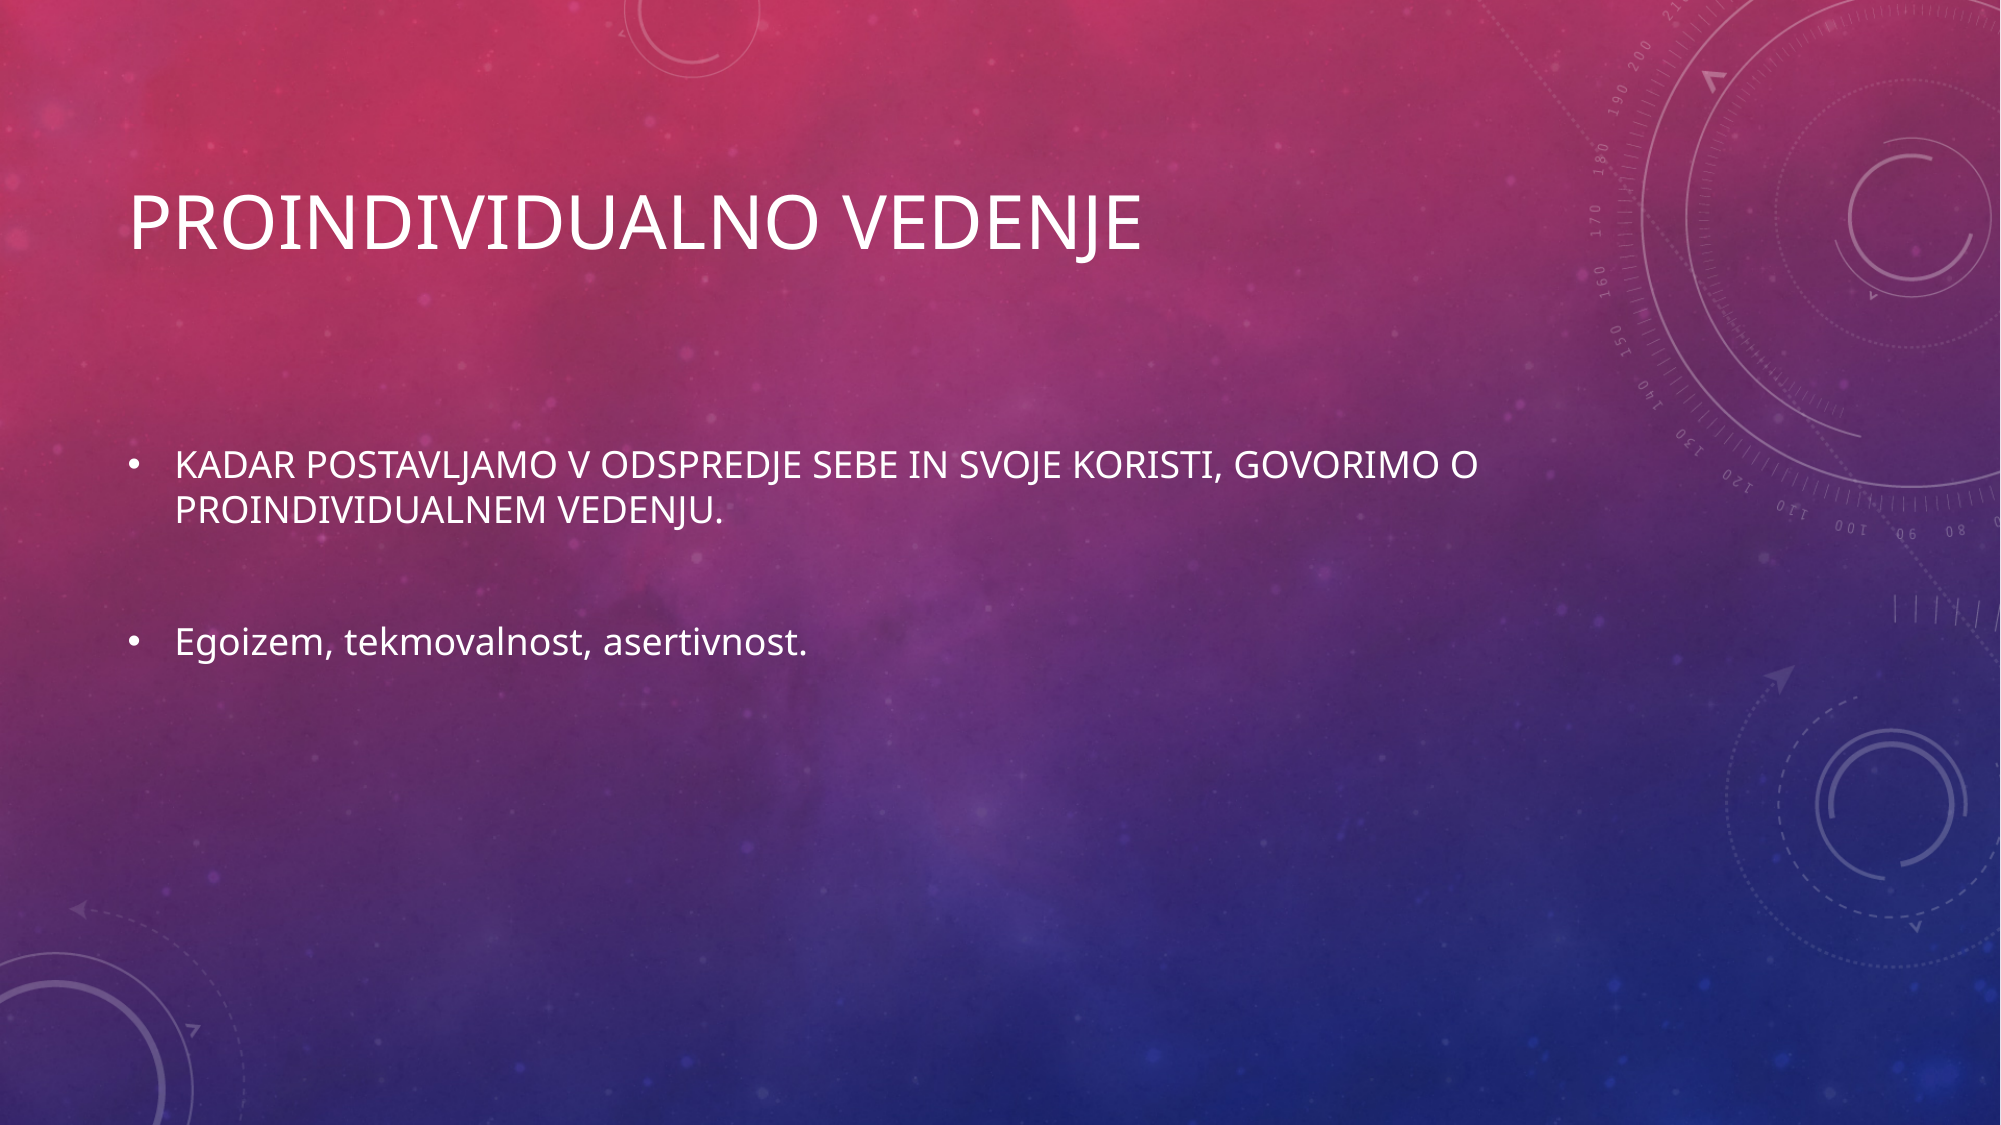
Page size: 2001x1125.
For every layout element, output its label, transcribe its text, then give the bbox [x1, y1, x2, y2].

picture [0, 0, 2001, 1125]
list KADAR POSTAVLJAMO V ODSPREDJE SEBE IN SVOJE KORISTI, GOVORIMO O PROINDIVIDUALNEM VEDENJU. Egoizem, tekmovalnost, asertivnost. [112, 351, 1775, 950]
title Proindividualno vedenje [112, 99, 1775, 339]
